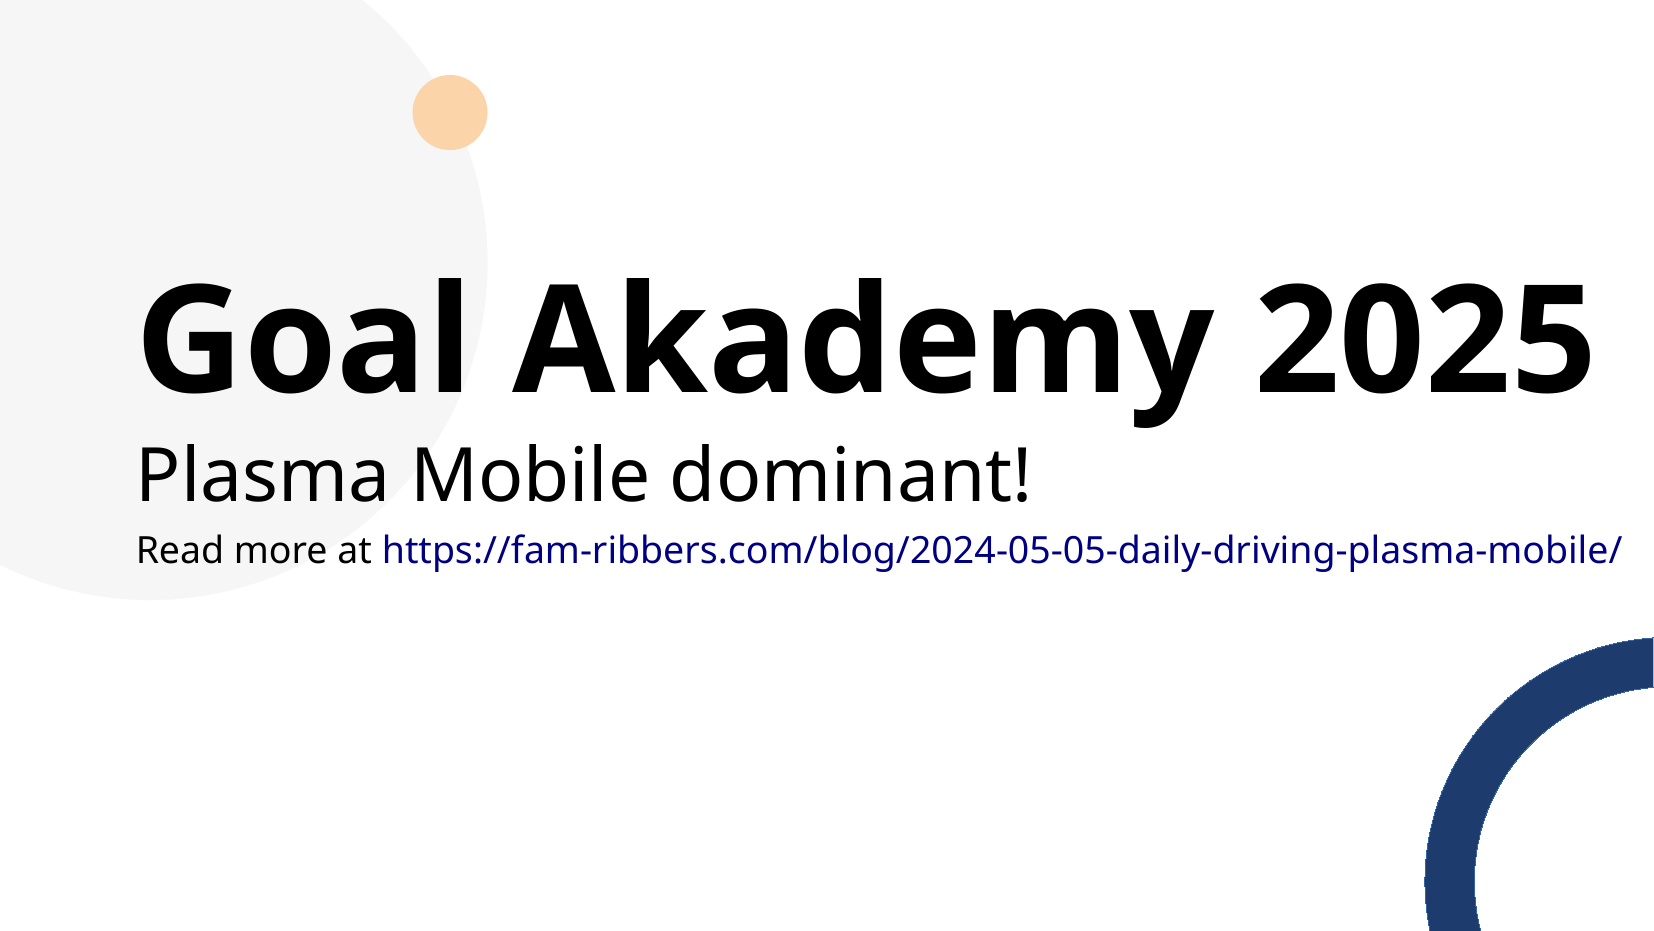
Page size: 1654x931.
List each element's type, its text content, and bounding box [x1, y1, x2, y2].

text_box [0, 0, 488, 599]
text_box [1424, 637, 1654, 931]
text_box Plasma Mobile dominant! Read more at https://fam-ribbers.com/blog/2024-05-05-daily-driving-plasma-mobile/ [121, 413, 1639, 611]
text_box Goal Akademy 2025 [121, 225, 1613, 413]
